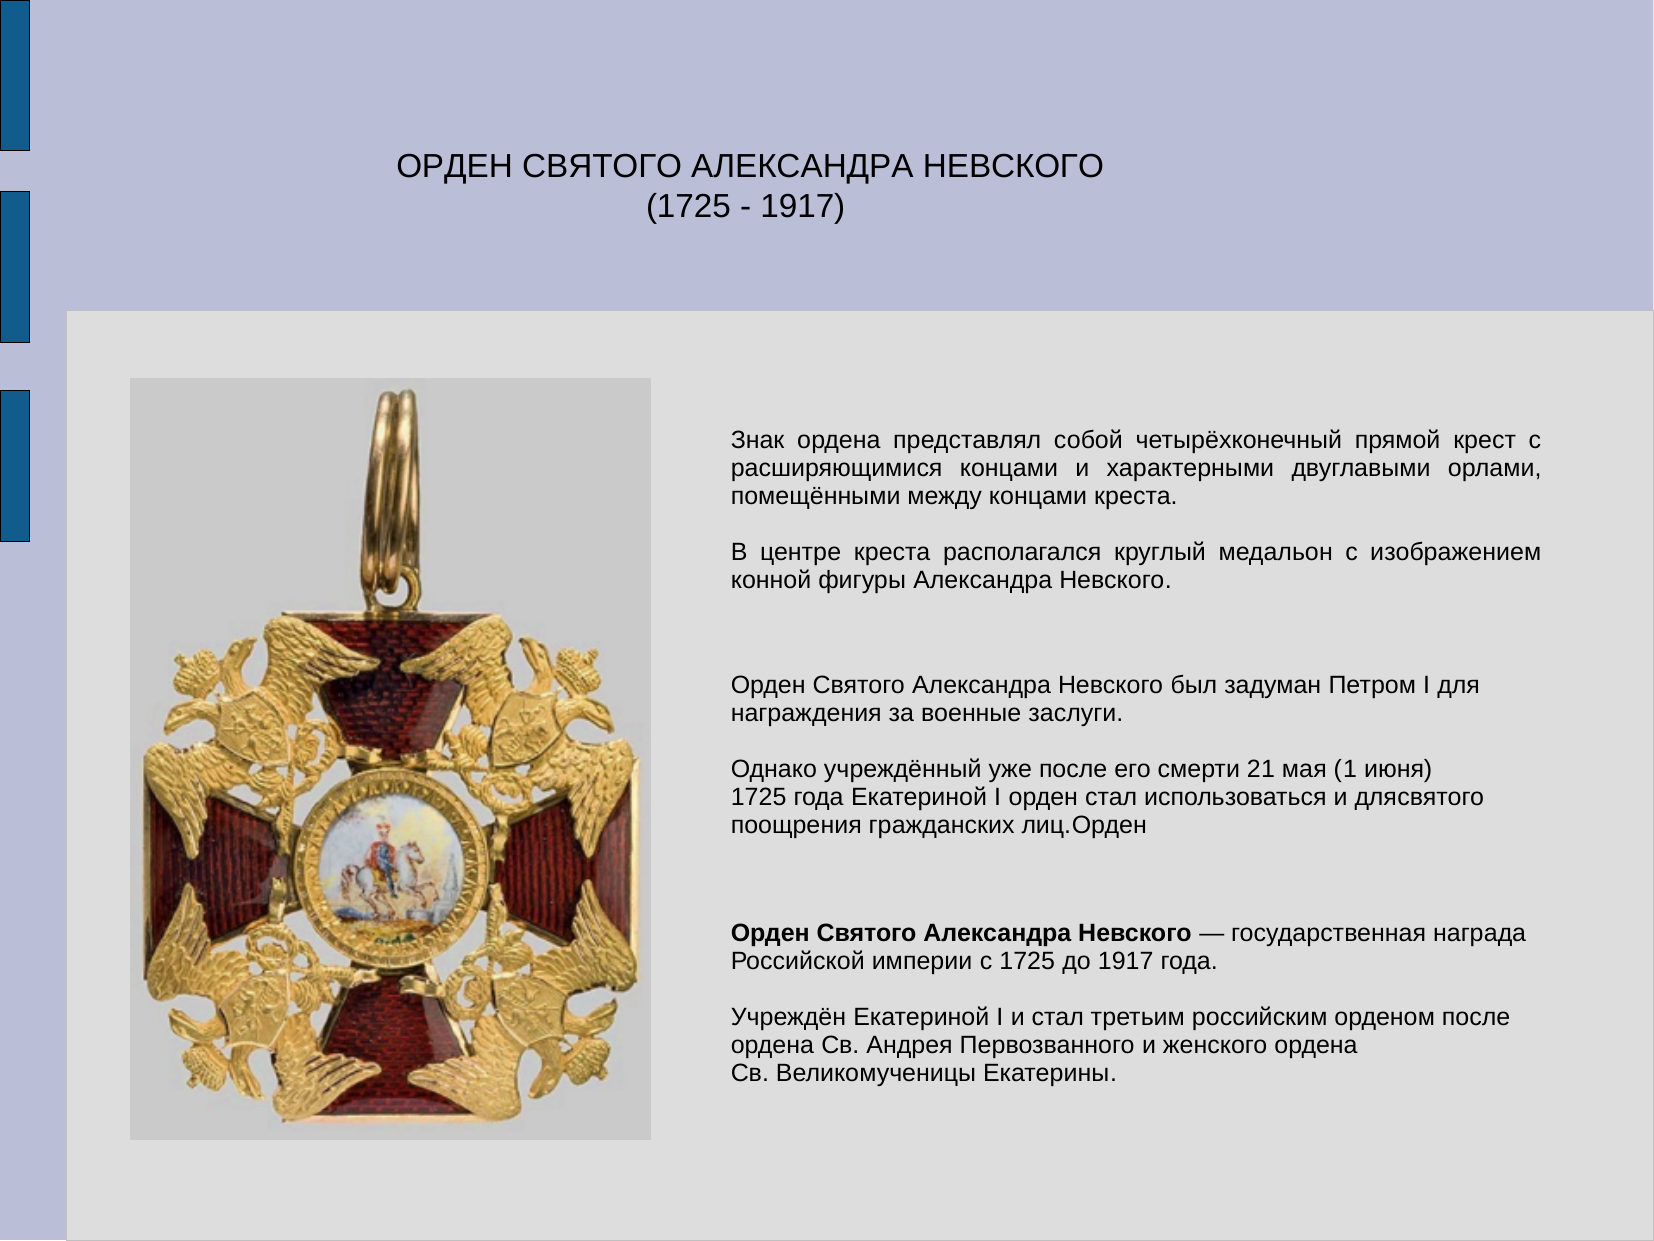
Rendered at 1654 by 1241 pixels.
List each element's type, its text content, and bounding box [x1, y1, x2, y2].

list ОРДЕН СВЯТОГО АЛЕКСАНДРА НЕВСКОГО (1725 - 1917) [292, 136, 1237, 261]
picture [130, 378, 651, 1140]
text_box Знак ордена представлял собой четырёхконечный прямой крест с расширяющимися концами и характерными двуглавыми орлами, помещёнными между концами креста. В центре креста располагался круглый медальон с изображением конной фигуры Александра Невского. [716, 390, 1563, 663]
text_box Орден Святого Александра Невского был задуман Петром I для награждения за военные заслуги. Однако учреждённый уже после его смерти 21 мая (1 июня) 1725 года Екатериной I орден стал использоваться и длясвятого поощрения гражданских лиц.Орден [716, 663, 1563, 865]
text_box Орден Святого Александра Невского — государственная награда Российской империи с 1725 до 1917 года. Учреждён Екатериной I и стал третьим российским орденом после ордена Св. Андрея Первозванного и женского ордена Св. Великомученицы Екатерины. [716, 911, 1563, 1114]
